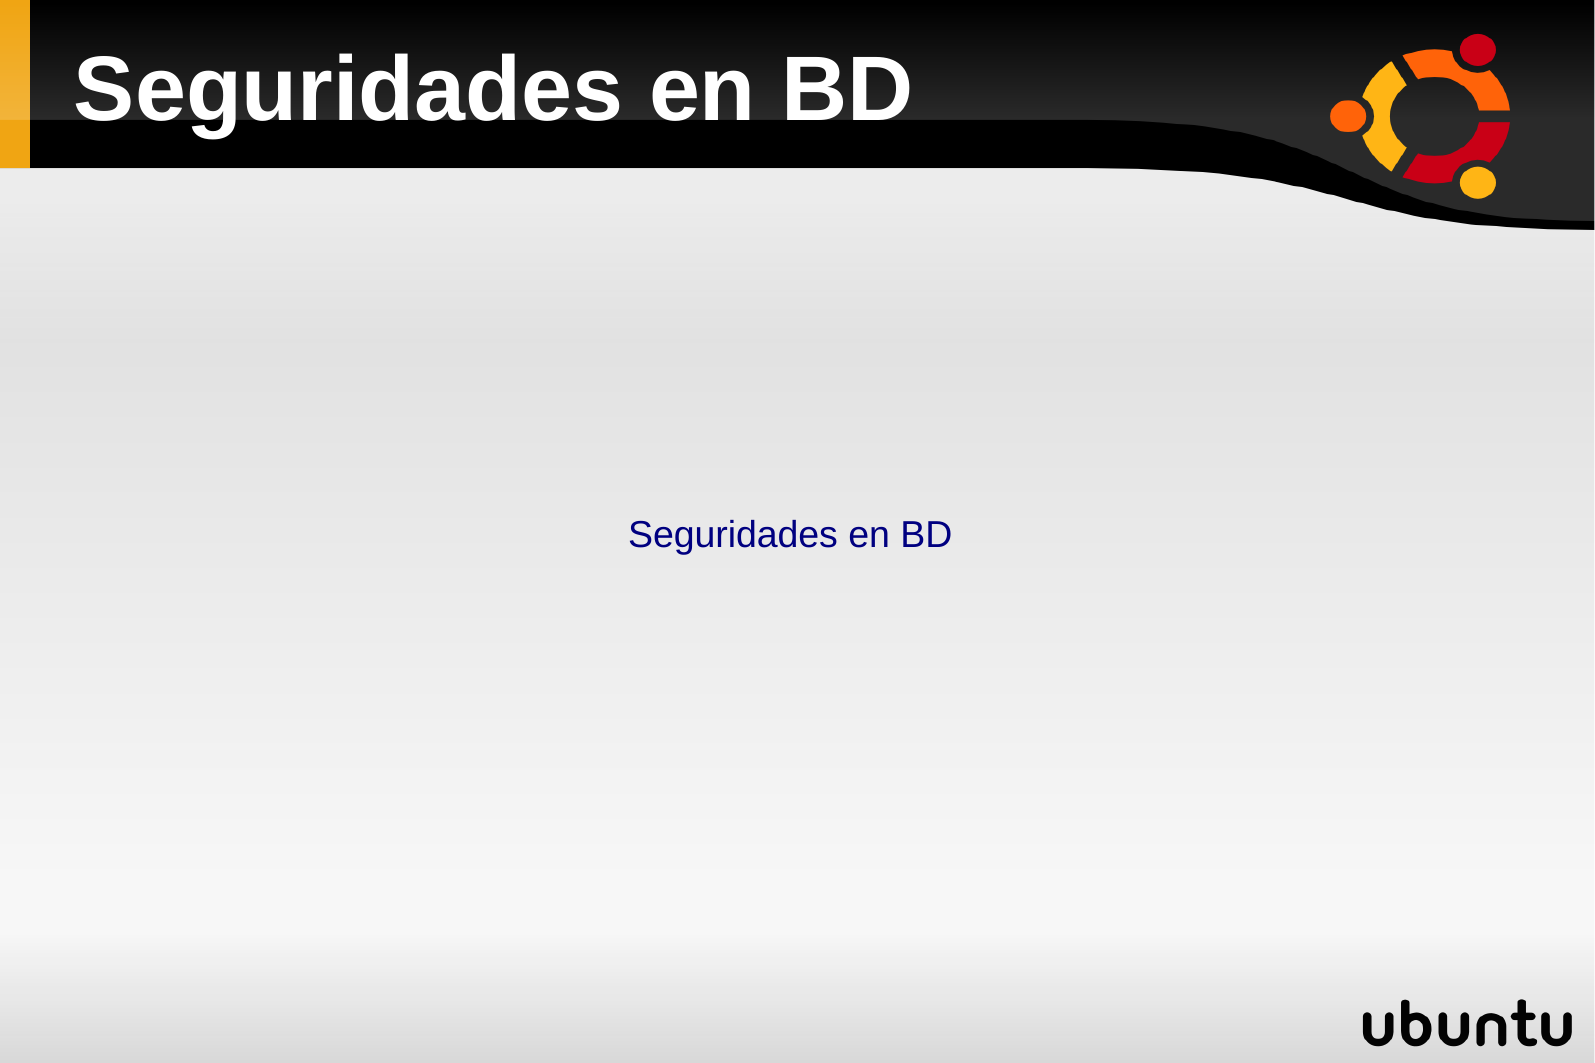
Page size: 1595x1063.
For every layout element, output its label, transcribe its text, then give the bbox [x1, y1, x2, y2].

picture [0, 0, 1595, 1063]
text_box Seguridades en BD [613, 506, 1000, 582]
title Seguridades en BD [74, 7, 1510, 171]
